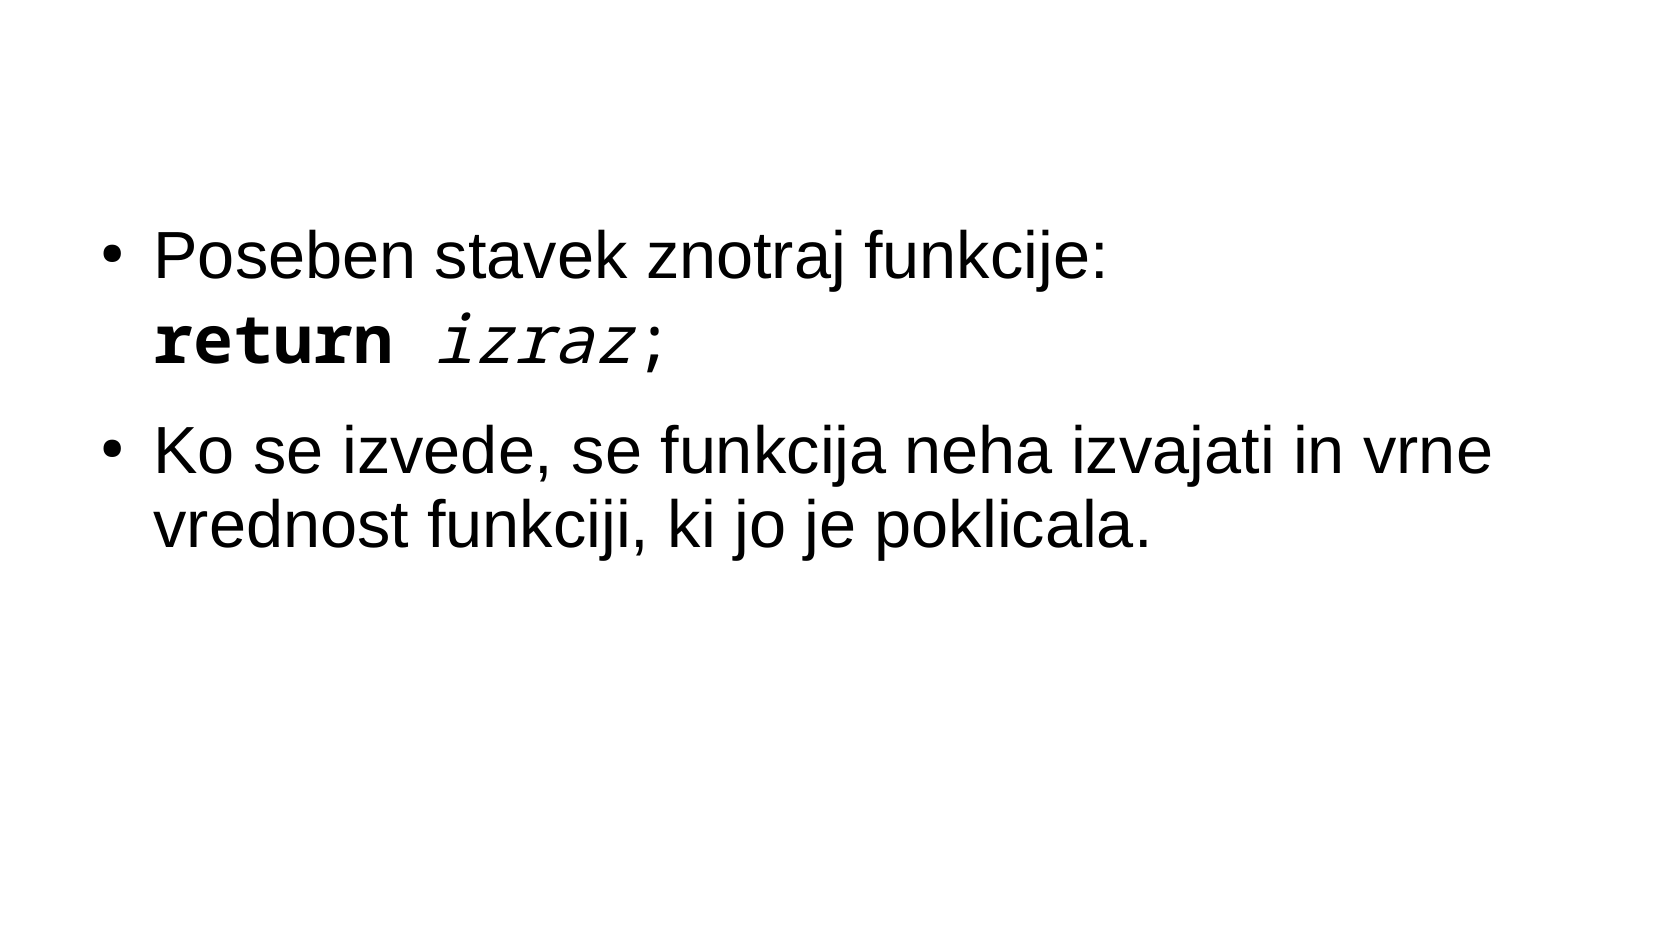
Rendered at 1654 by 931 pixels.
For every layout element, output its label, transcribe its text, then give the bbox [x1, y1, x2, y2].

list Poseben stavek znotraj funkcije: return izraz; Ko se izvede, se funkcija neha izvajati in vrne vrednost funkciji, ki jo je poklicala. [82, 217, 1571, 758]
